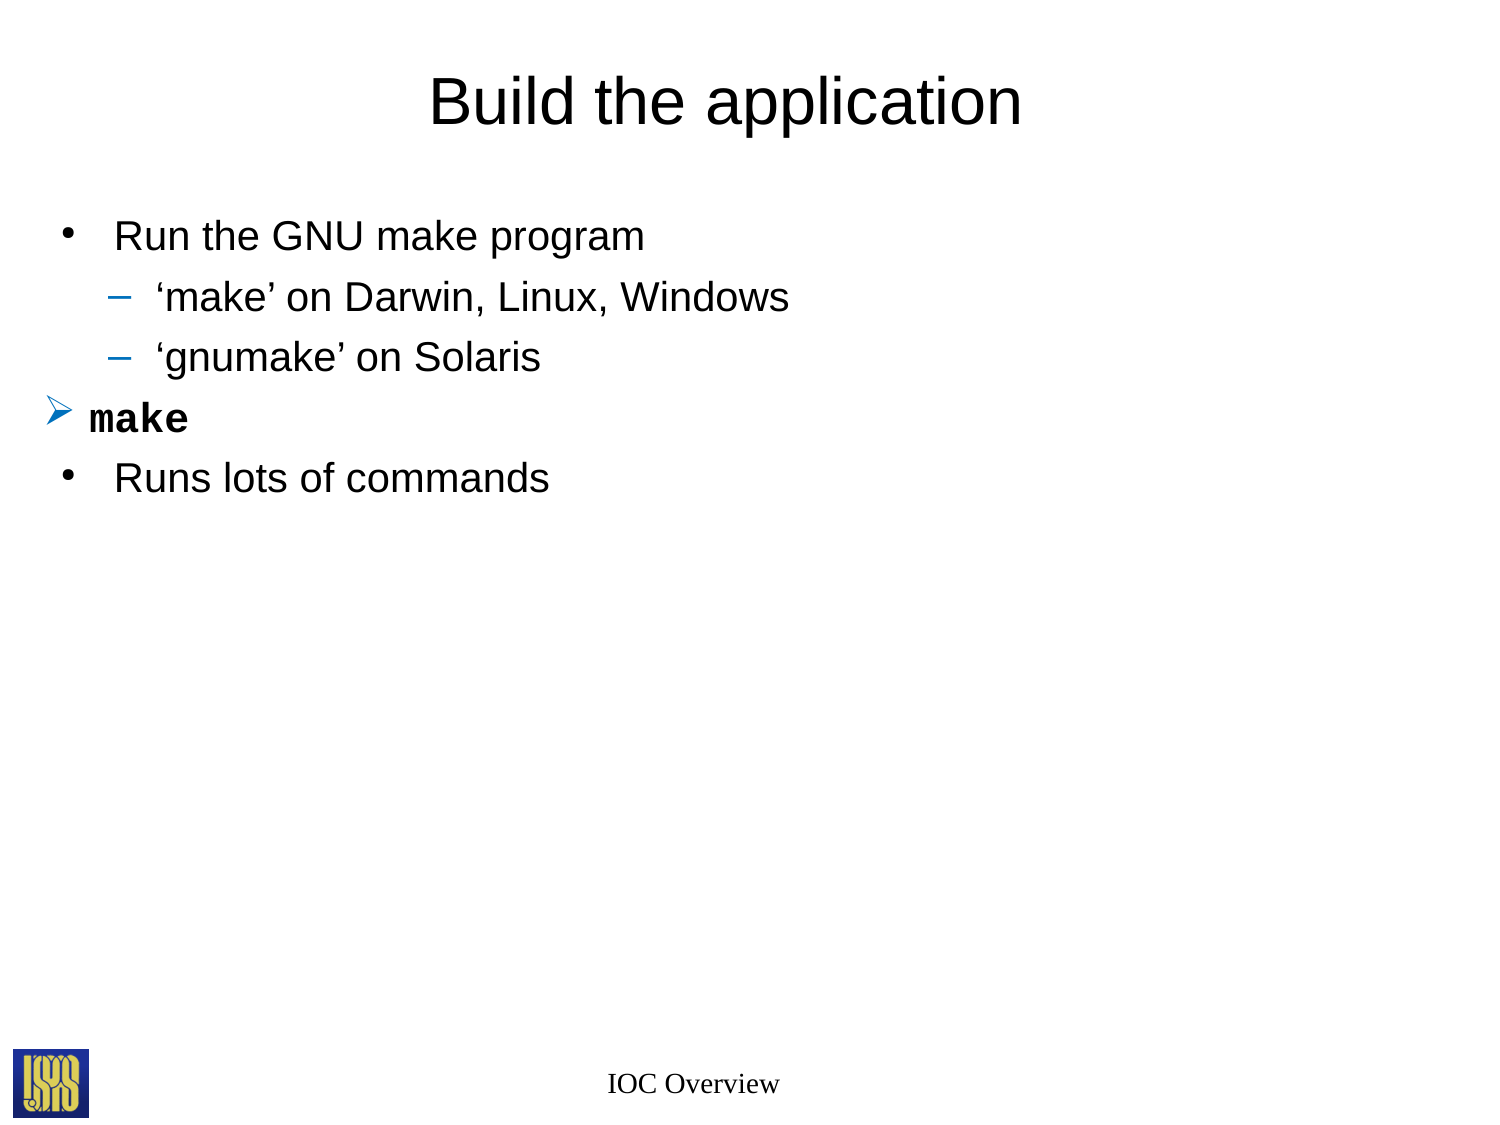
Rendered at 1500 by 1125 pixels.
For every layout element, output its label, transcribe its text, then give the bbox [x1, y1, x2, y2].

list Run the GNU make program ‘make’ on Darwin, Linux, Windows ‘gnumake’ on Solaris make Runs lots of commands [28, 201, 1446, 754]
picture [13, 1049, 89, 1118]
title Build the application [55, 57, 1361, 146]
